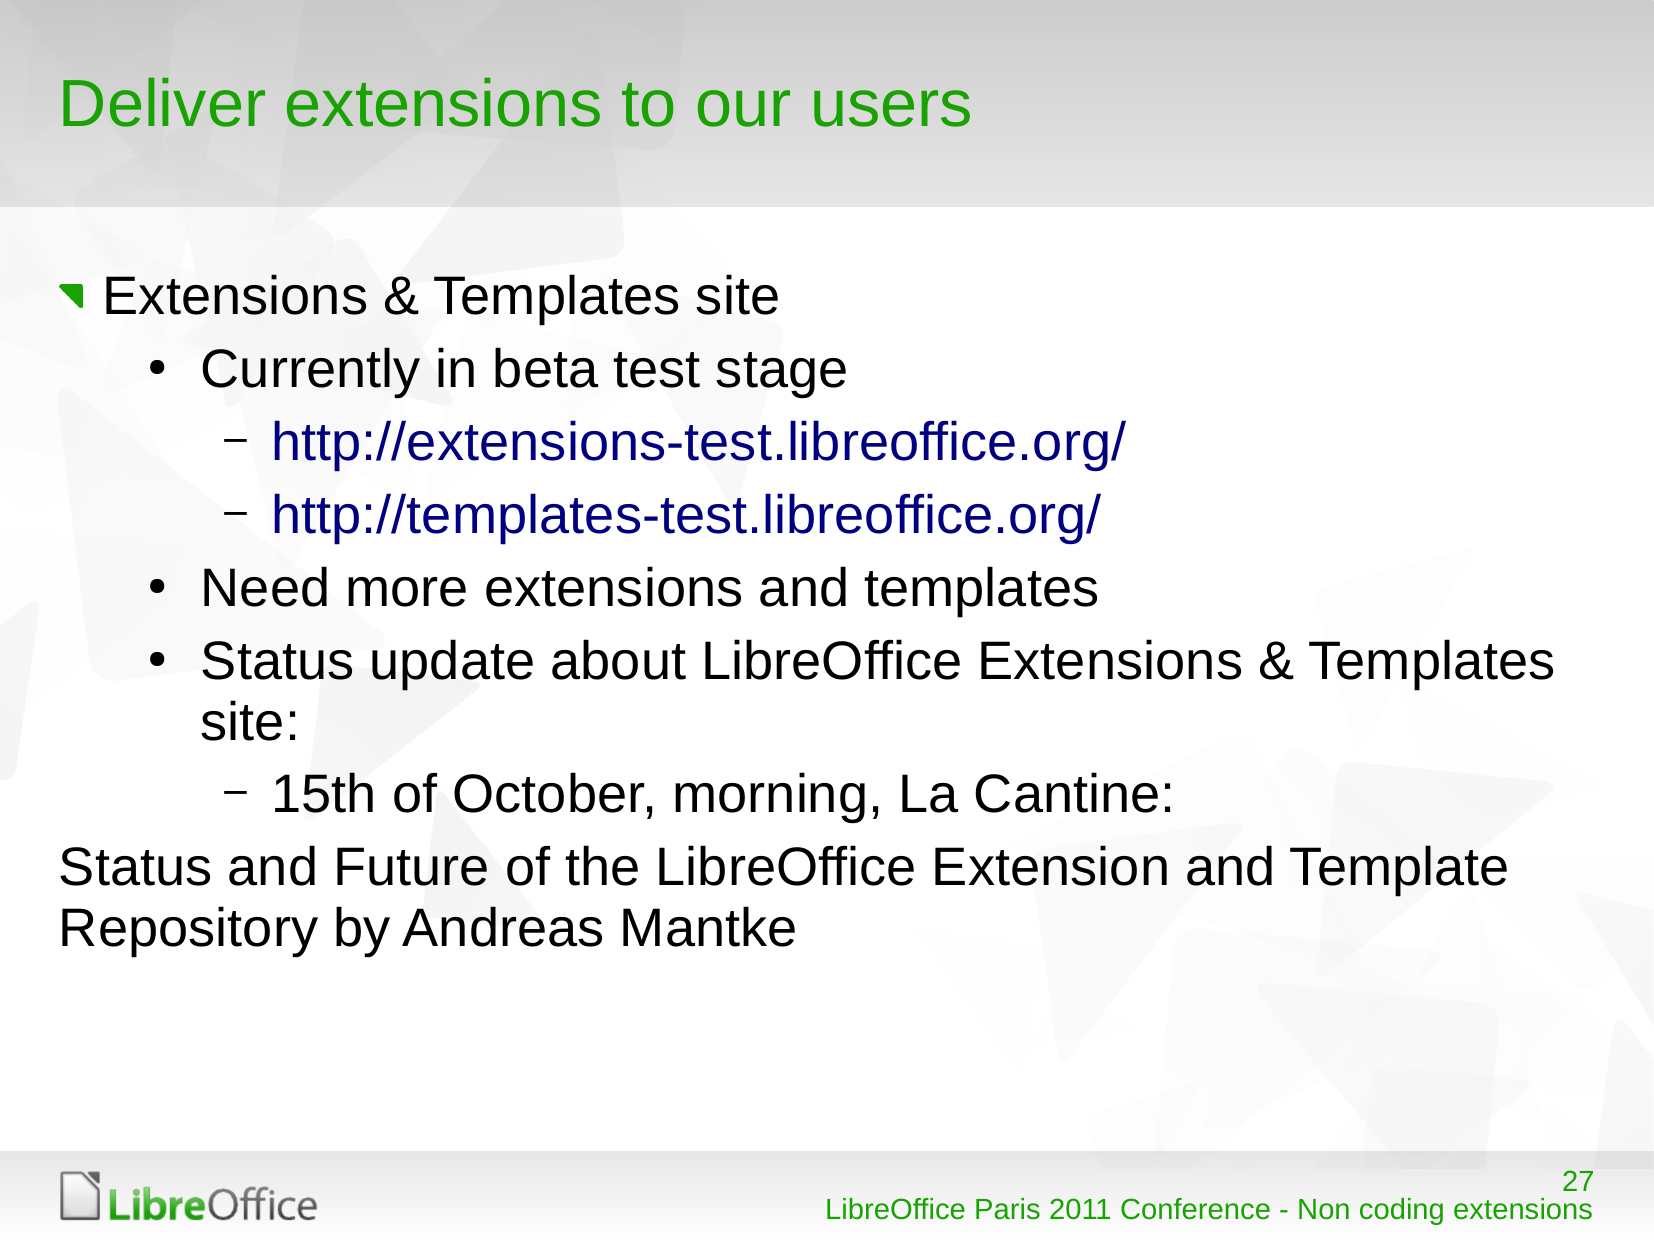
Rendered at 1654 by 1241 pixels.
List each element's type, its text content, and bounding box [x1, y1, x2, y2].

list Extensions & Templates site Currently in beta test stage http://extensions-test.libreoffice.org/ http://templates-test.libreoffice.org/ Need more extensions and templates Status update about LibreOffice Extensions & Templates site: 15th of October, morning, La Cantine: Status and Future of the LibreOffice Extension and Template Repository by Andreas Mantke [59, 265, 1595, 1070]
picture [41, 1152, 337, 1240]
picture [915, 548, 1654, 1169]
title Deliver extensions to our users [59, 29, 1595, 178]
picture [0, 0, 783, 931]
